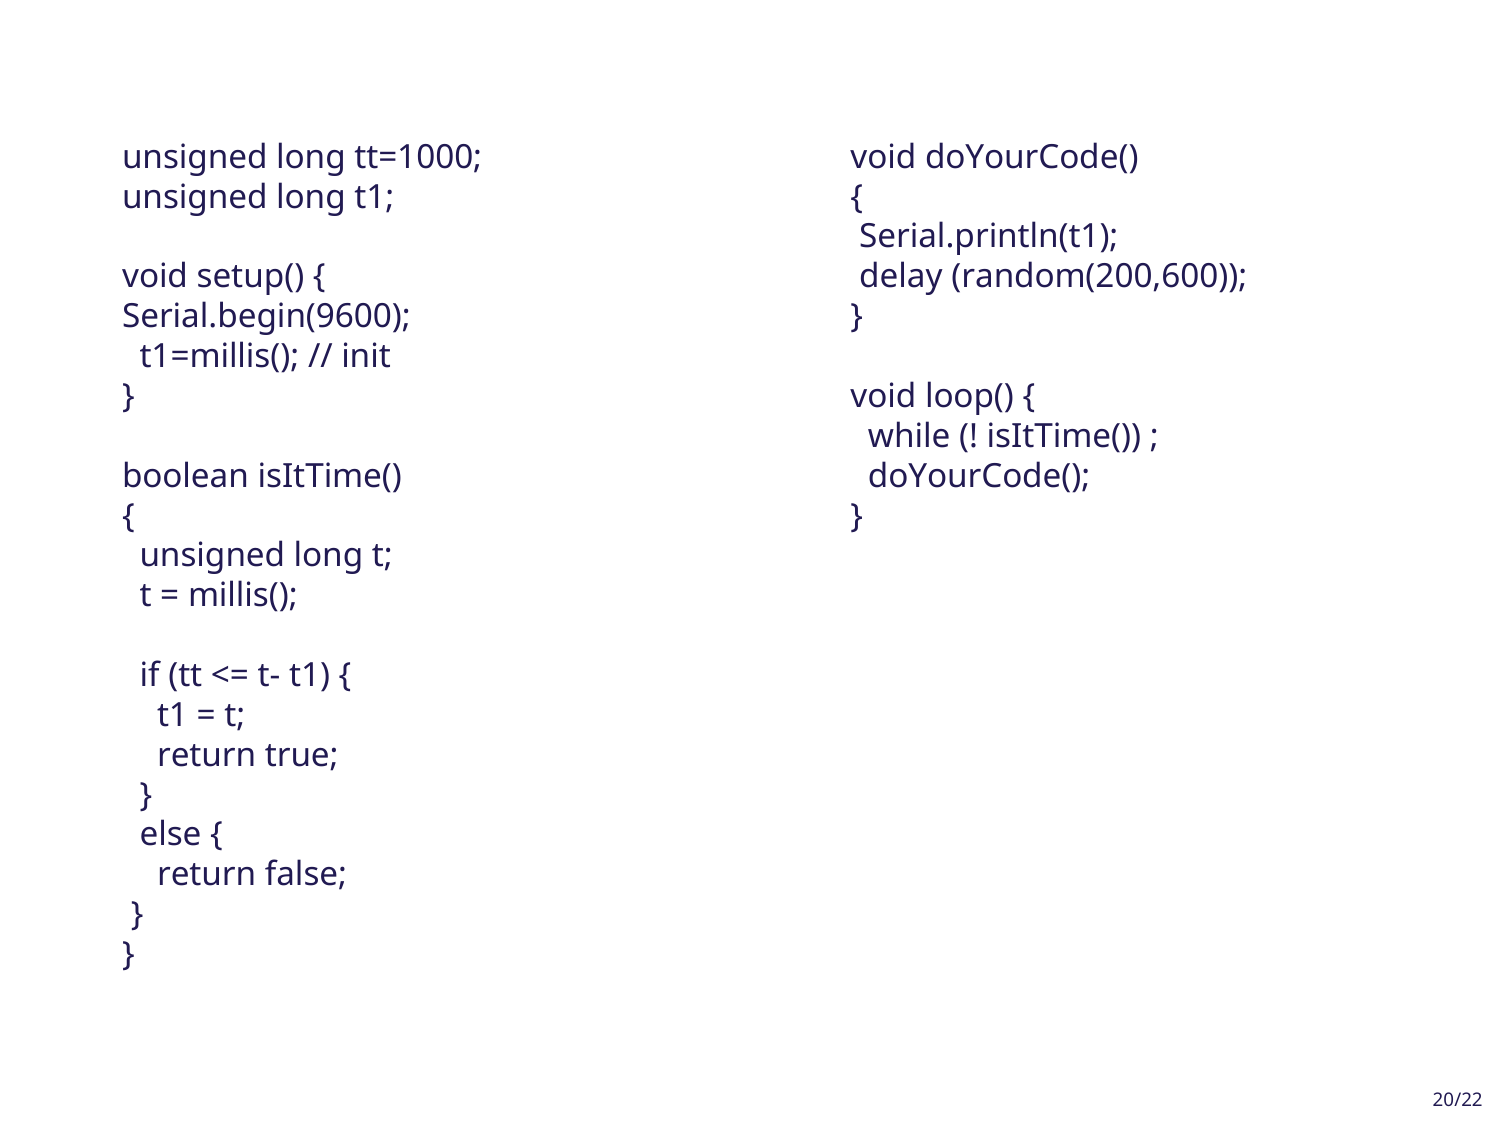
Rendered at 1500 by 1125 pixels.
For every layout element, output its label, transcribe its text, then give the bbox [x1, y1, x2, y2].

list void doYourCode() { Serial.println(t1); delay (random(200,600)); } void loop() { while (! isItTime()) ; doYourCode(); } [788, 135, 1482, 1081]
list unsigned long tt=1000; unsigned long t1; void setup() { Serial.begin(9600); t1=millis(); // init } boolean isItTime() { unsigned long t; t = millis(); if (tt <= t- t1) { t1 = t; return true; } else { return false; } } [60, 135, 754, 1081]
